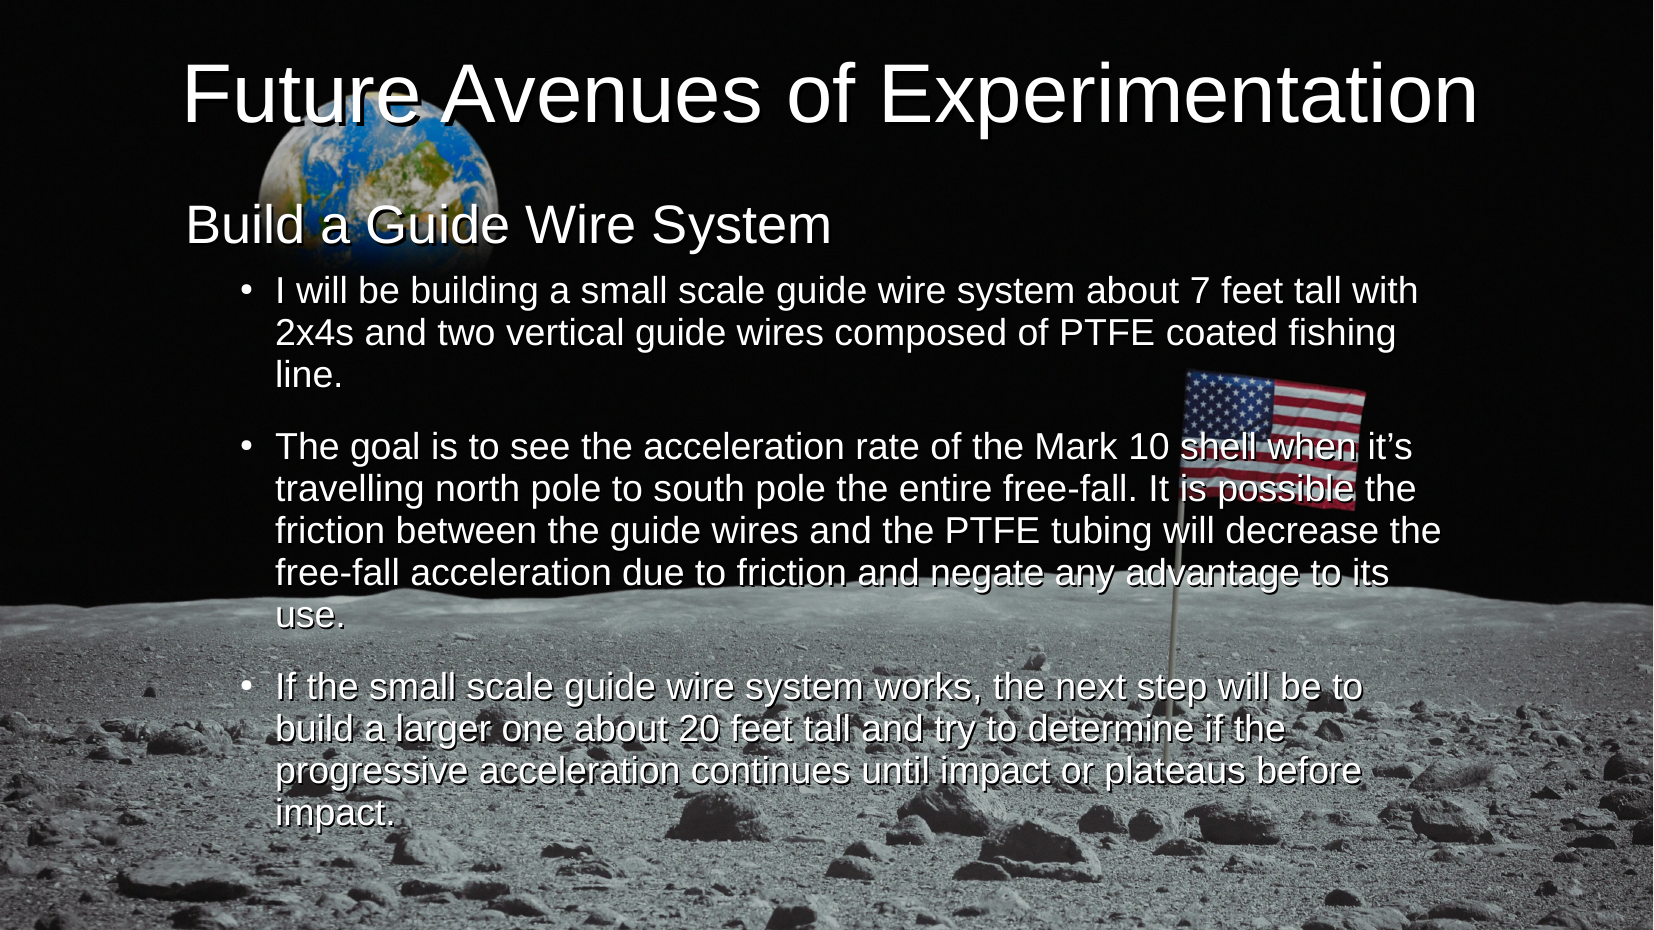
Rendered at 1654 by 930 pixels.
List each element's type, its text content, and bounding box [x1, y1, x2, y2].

text_box Build a Guide Wire System [170, 187, 901, 323]
title Future Avenues of Experimentation [87, 0, 1576, 188]
text_box I will be building a small scale guide wire system about 7 feet tall with 2x4s and two vertical guide wires composed of PTFE coated fishing line. The goal is to see the acceleration rate of the Mark 10 shell when it’s travelling north pole to south pole the entire free-fall. It is possible the friction between the guide wires and the PTFE tubing will decrease the free-fall acceleration due to friction and negate any advantage to its use. If the small scale guide wire system works, the next step will be to build a larger one about 20 feet tall and try to determine if the progressive acceleration continues until impact or plateaus before impact. [225, 262, 1463, 863]
picture [0, 0, 1654, 930]
